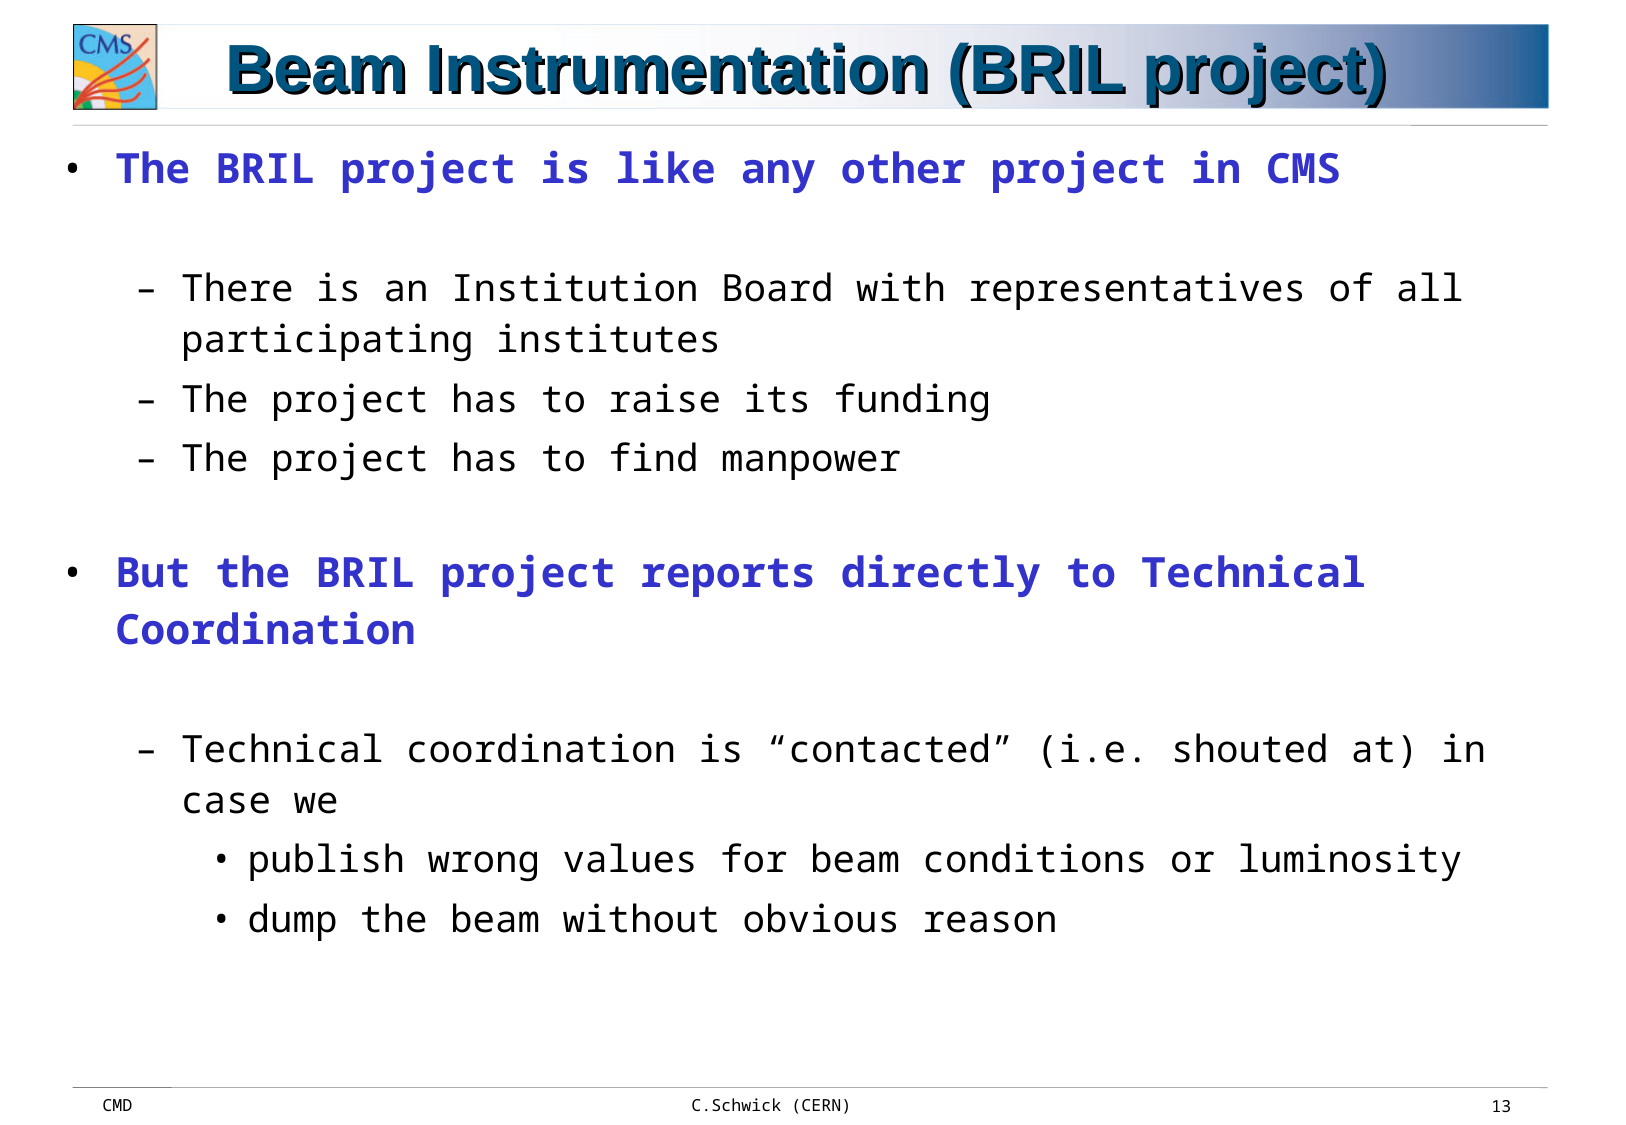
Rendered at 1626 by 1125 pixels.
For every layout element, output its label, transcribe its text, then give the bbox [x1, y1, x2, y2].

picture [72, 24, 152, 110]
list The BRIL project is like any other project in CMS There is an Institution Board with representatives of all participating institutes The project has to raise its funding The project has to find manpower But the BRIL project reports directly to Technical Coordination Technical coordination is “contacted” (i.e. shouted at) in case we publish wrong values for beam conditions or luminosity dump the beam without obvious reason [60, 139, 1575, 1012]
title Beam Instrumentation (BRIL project) [152, 21, 1462, 117]
picture [1462, 24, 1551, 110]
